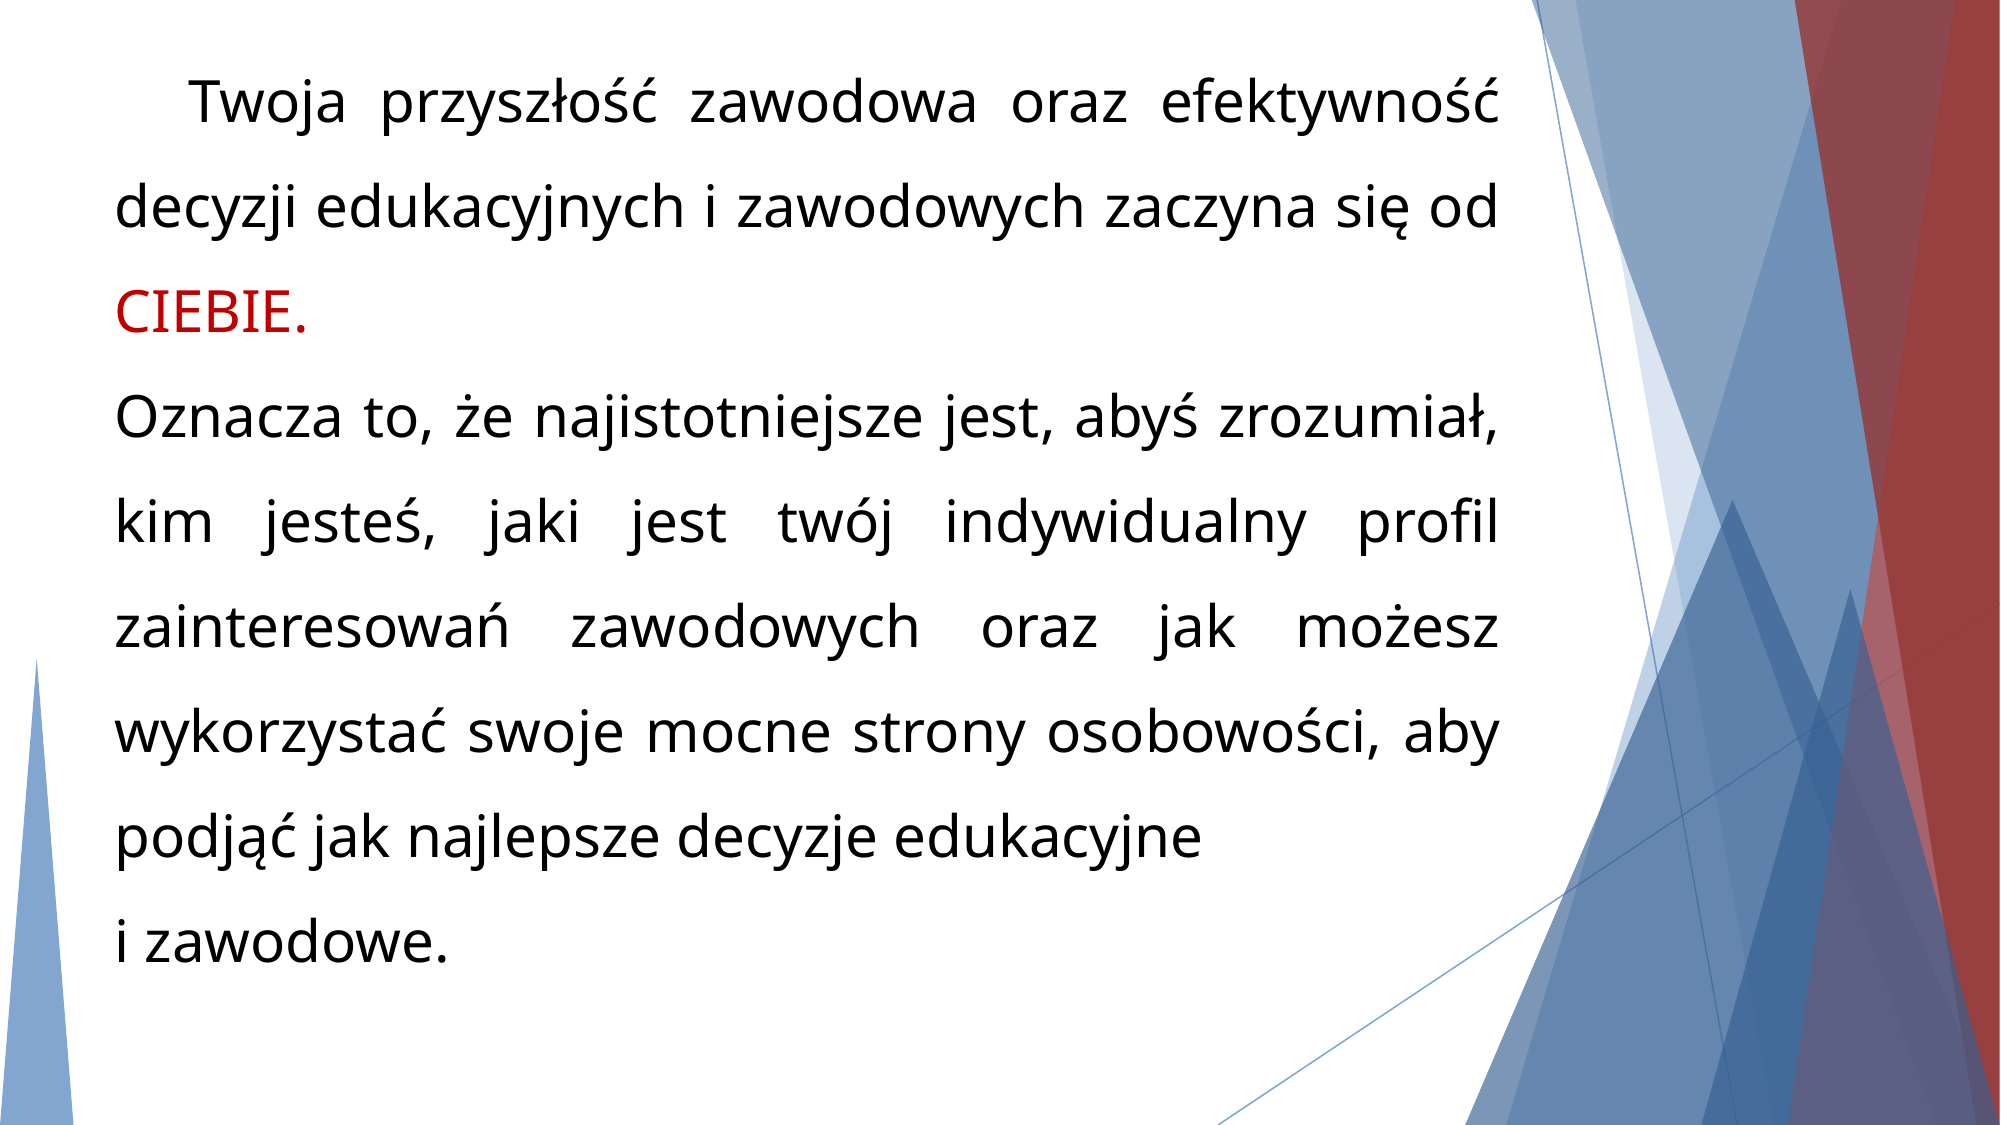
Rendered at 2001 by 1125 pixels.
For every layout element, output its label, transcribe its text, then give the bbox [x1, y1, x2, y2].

text_box Twoja przyszłość zawodowa oraz efektywność decyzji edukacyjnych i zawodowych zaczyna się od CIEBIE. Oznacza to, że najistotniejsze jest, abyś zrozumiał, kim jesteś, jaki jest twój indywidualny profil zainteresowań zawodowych oraz jak możesz wykorzystać swoje mocne strony osobowości, aby podjąć jak najlepsze decyzje edukacyjne i zawodowe. [99, 21, 1516, 947]
